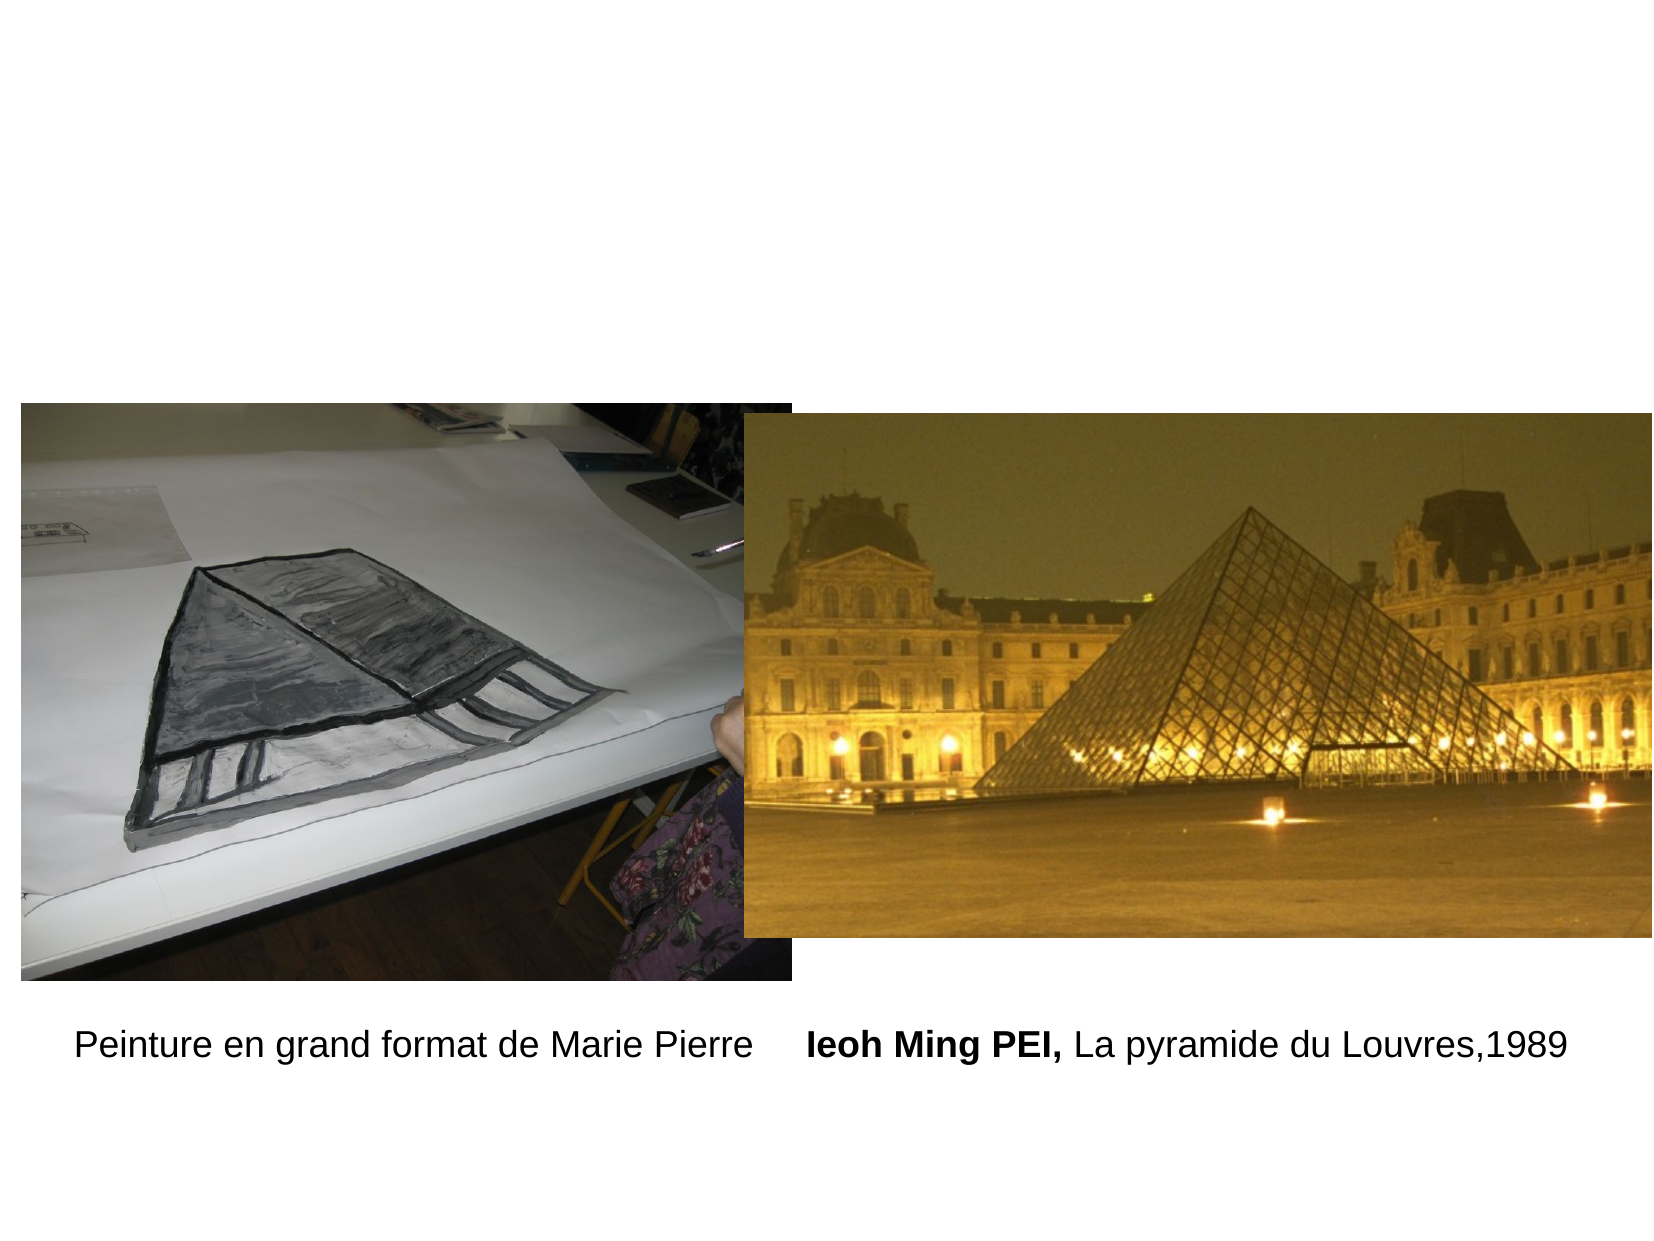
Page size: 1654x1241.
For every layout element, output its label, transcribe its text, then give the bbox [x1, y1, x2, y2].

text_box Ieoh Ming PEI, La pyramide du Louvres,1989 [791, 1015, 1583, 1074]
picture [21, 403, 1652, 981]
text_box Peinture en grand format de Marie Pierre [59, 1015, 769, 1073]
